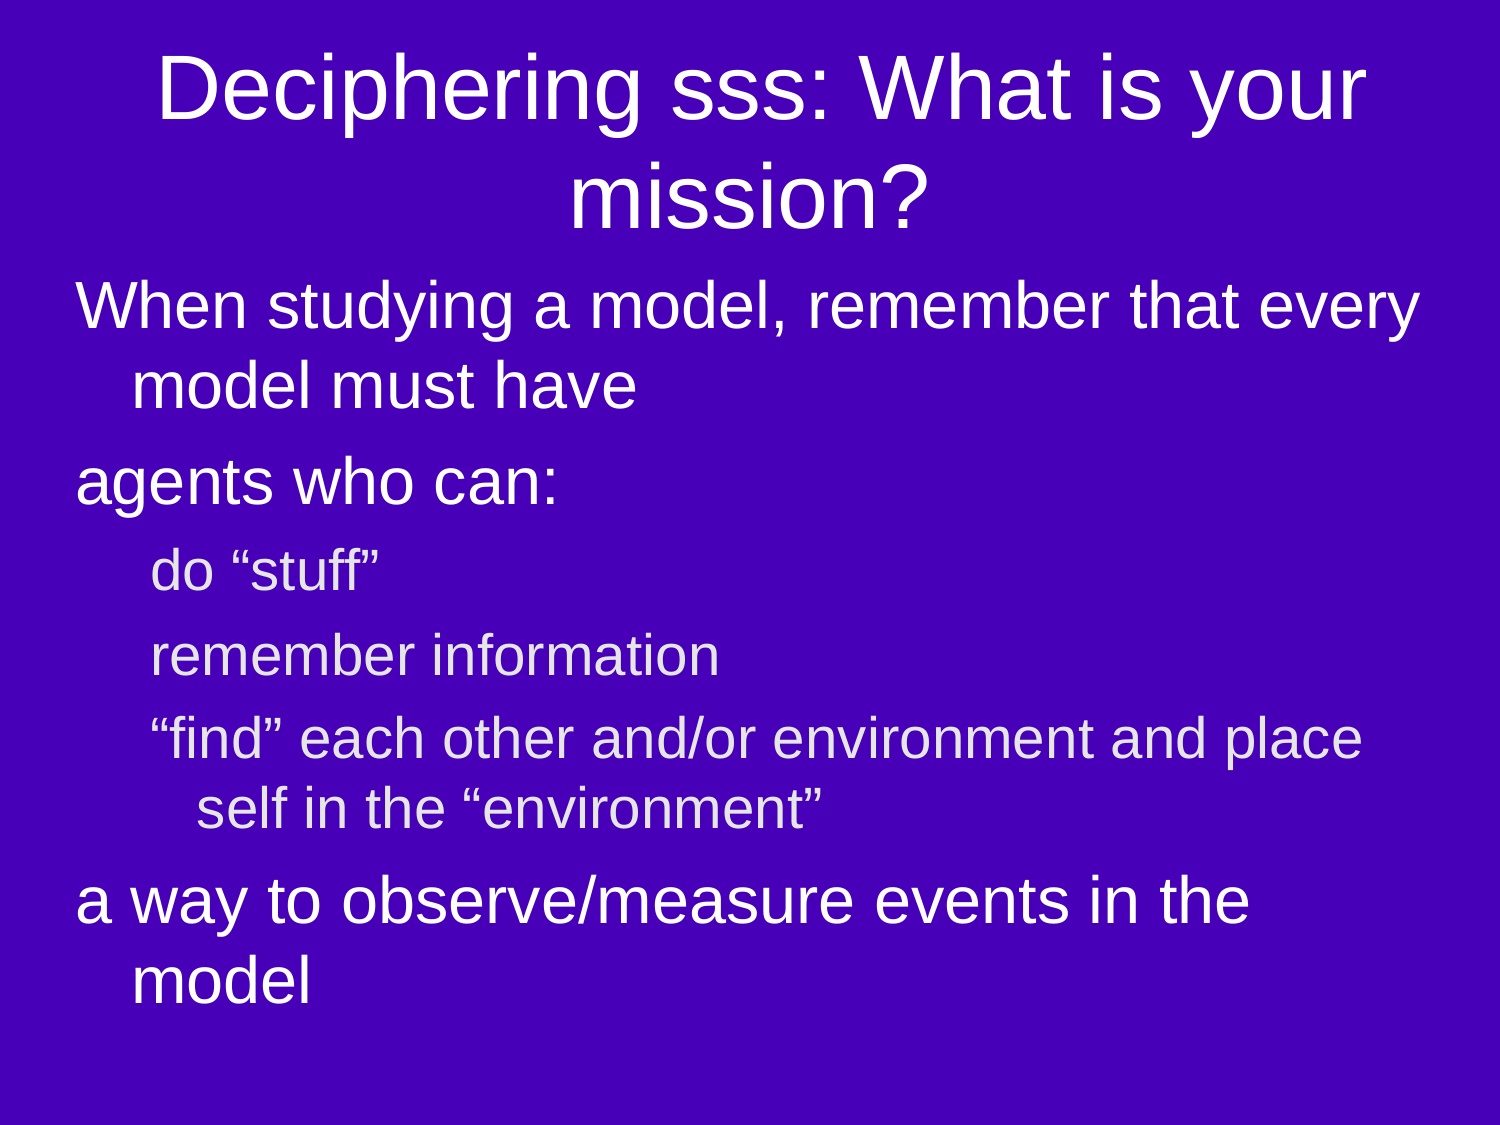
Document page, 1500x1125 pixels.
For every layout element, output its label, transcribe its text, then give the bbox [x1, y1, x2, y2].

list When studying a model, remember that every model must have agents who can: do “stuff” remember information “find” each other and/or environment and place self in the “environment” a way to observe/measure events in the model [75, 262, 1426, 1013]
title Deciphering sss: What is your mission? [75, 32, 1426, 245]
